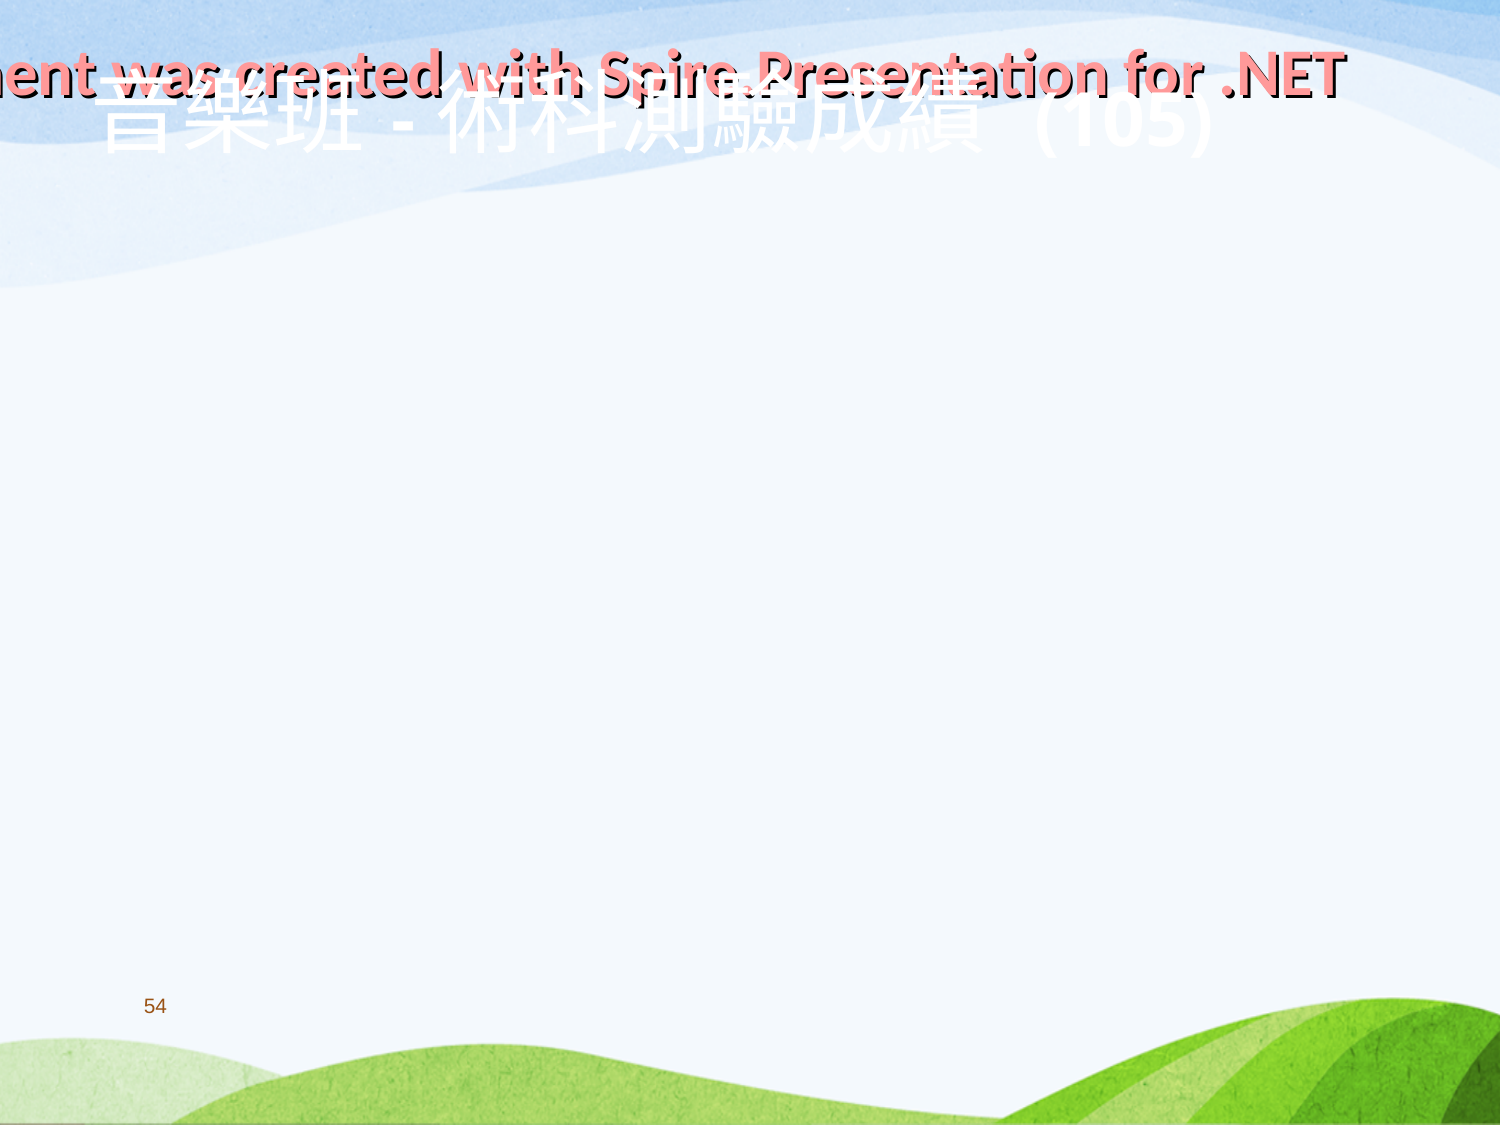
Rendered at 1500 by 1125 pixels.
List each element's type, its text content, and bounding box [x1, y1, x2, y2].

title 音樂班-術科測驗成績 (105) [75, 43, 1425, 184]
picture [0, 0, 1500, 1125]
text_box 54 [129, 987, 223, 1025]
